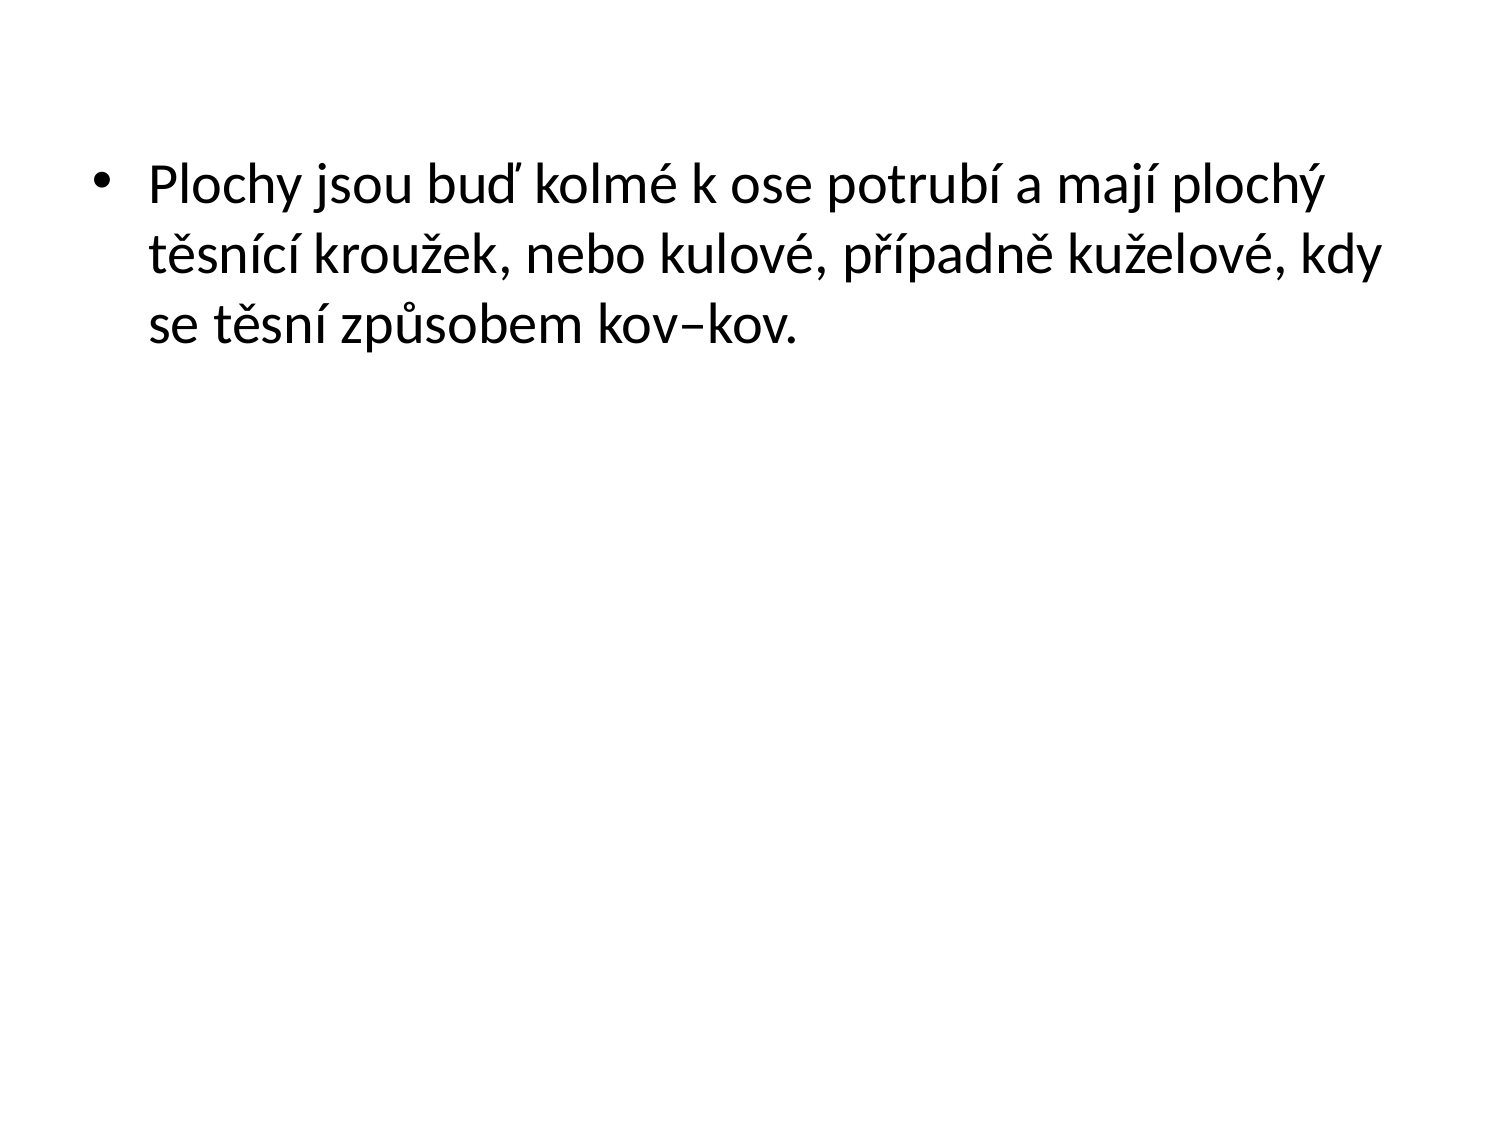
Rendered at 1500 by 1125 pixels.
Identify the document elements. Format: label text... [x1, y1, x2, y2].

list Plochy jsou buď kolmé k ose potrubí a mají plochý těsnící kroužek, nebo kulové, případně kuželové, kdy se těsní způsobem kov–kov. [76, 137, 1427, 963]
